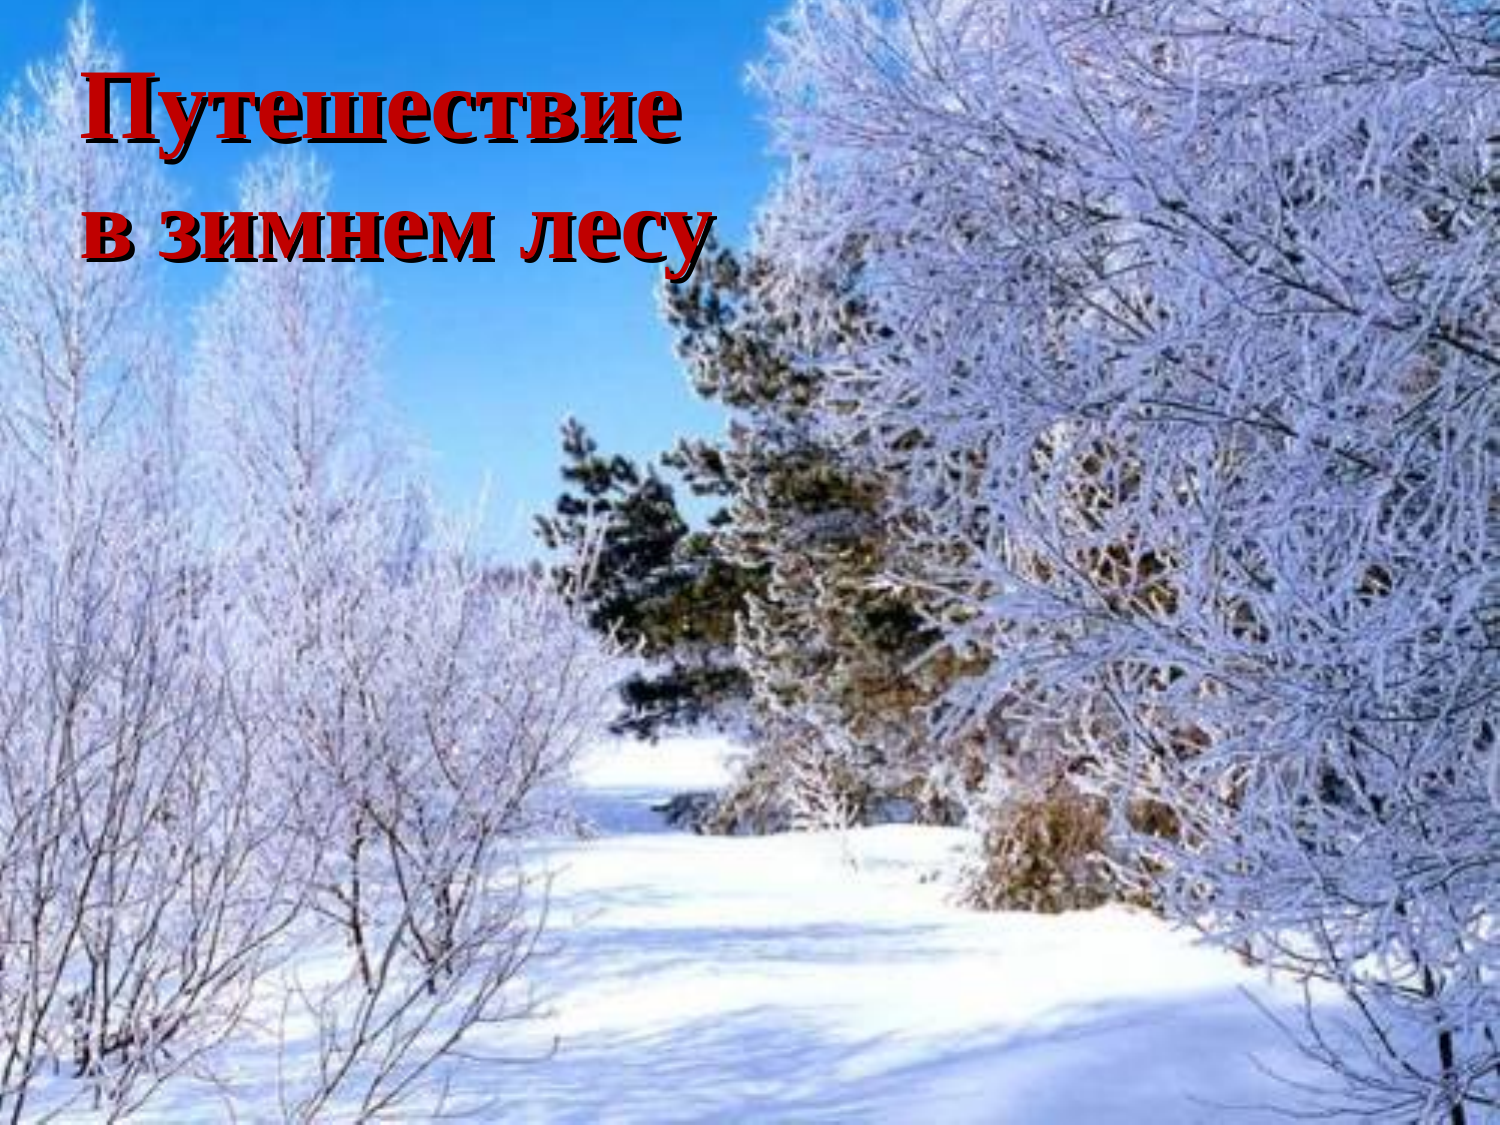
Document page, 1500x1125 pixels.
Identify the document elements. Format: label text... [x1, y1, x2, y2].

picture [0, 0, 1500, 1125]
text_box Путешествие в зимнем лесу [64, 31, 774, 289]
